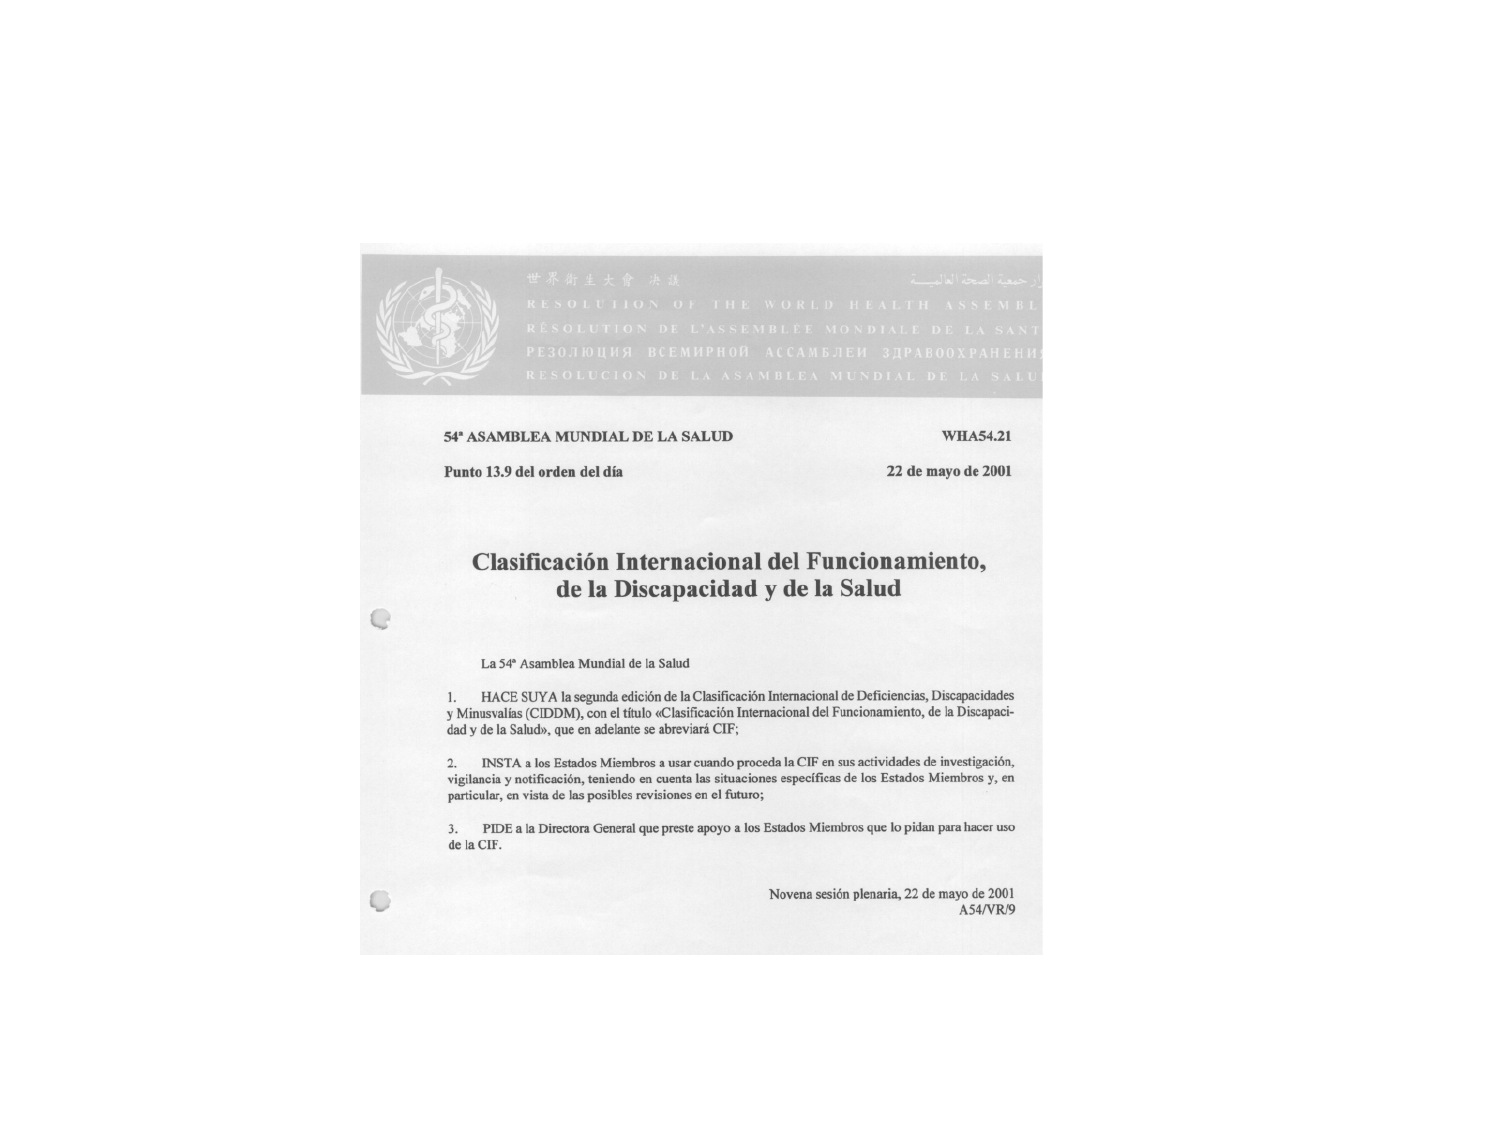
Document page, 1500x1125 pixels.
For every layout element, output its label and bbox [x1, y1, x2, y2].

picture [360, 243, 1043, 955]
